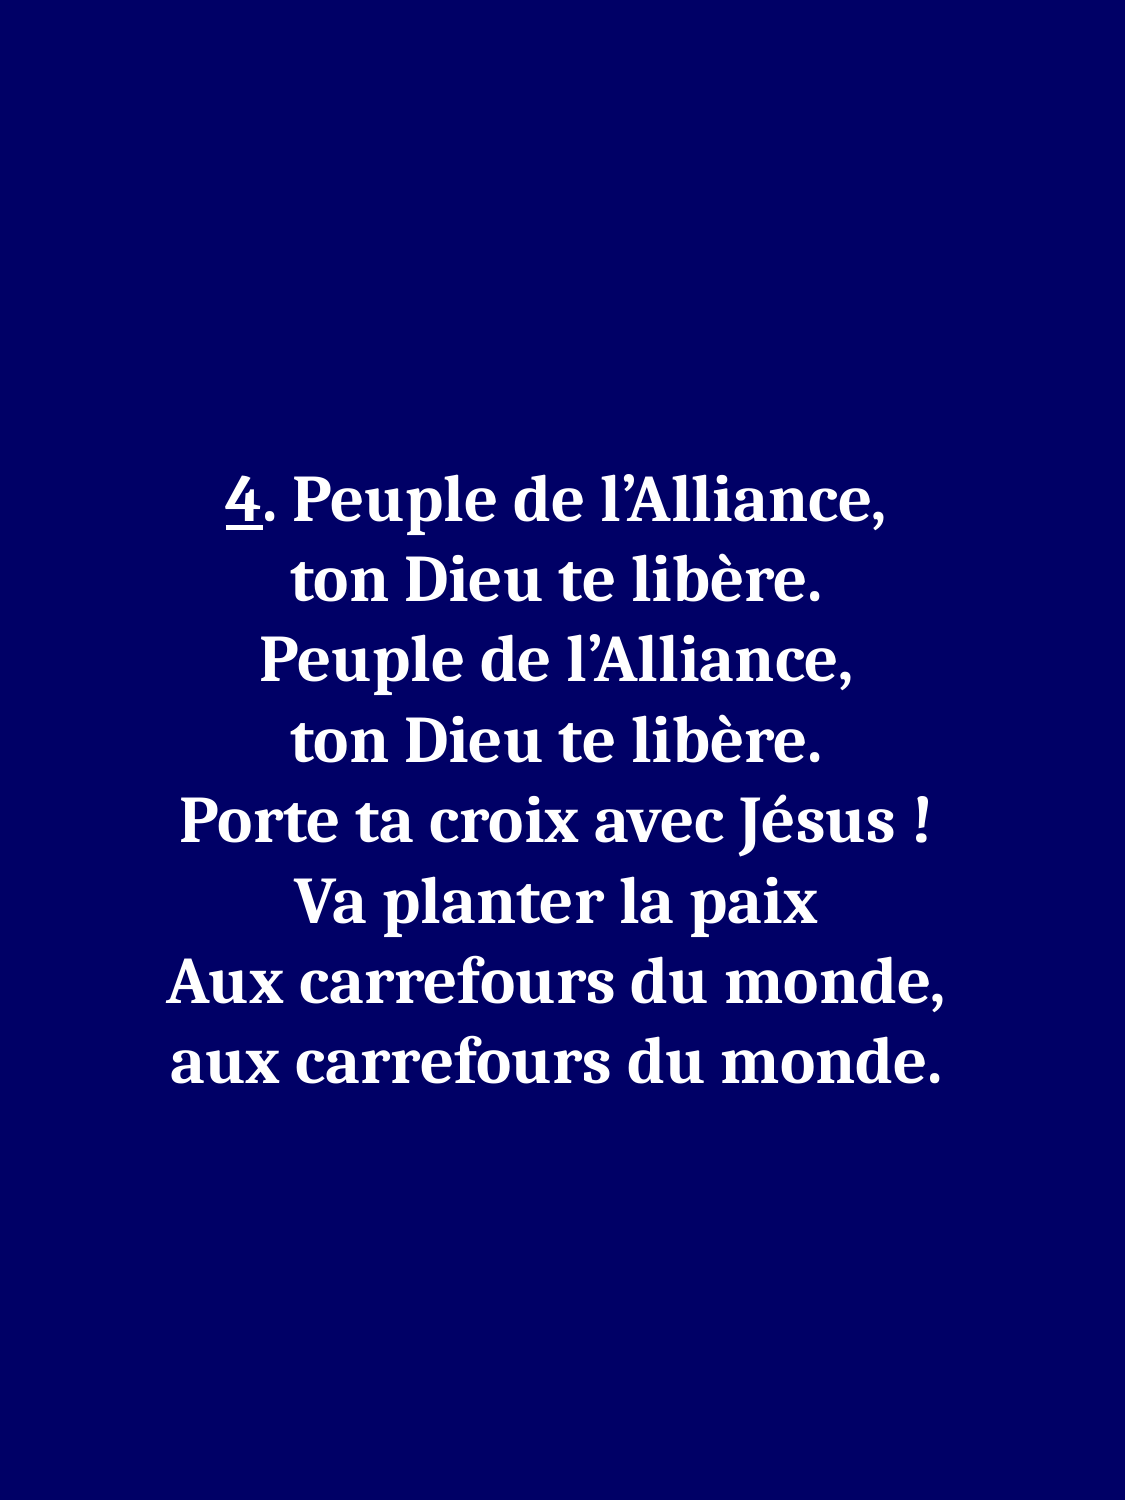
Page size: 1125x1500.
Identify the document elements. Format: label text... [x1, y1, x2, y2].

text_box 4. Peuple de l’Alliance, ton Dieu te libère. Peuple de l’Alliance, ton Dieu te libère. Porte ta croix avec Jésus ! Va planter la paix Aux carrefours du monde, aux carrefours du monde. [0, 446, 1114, 1186]
